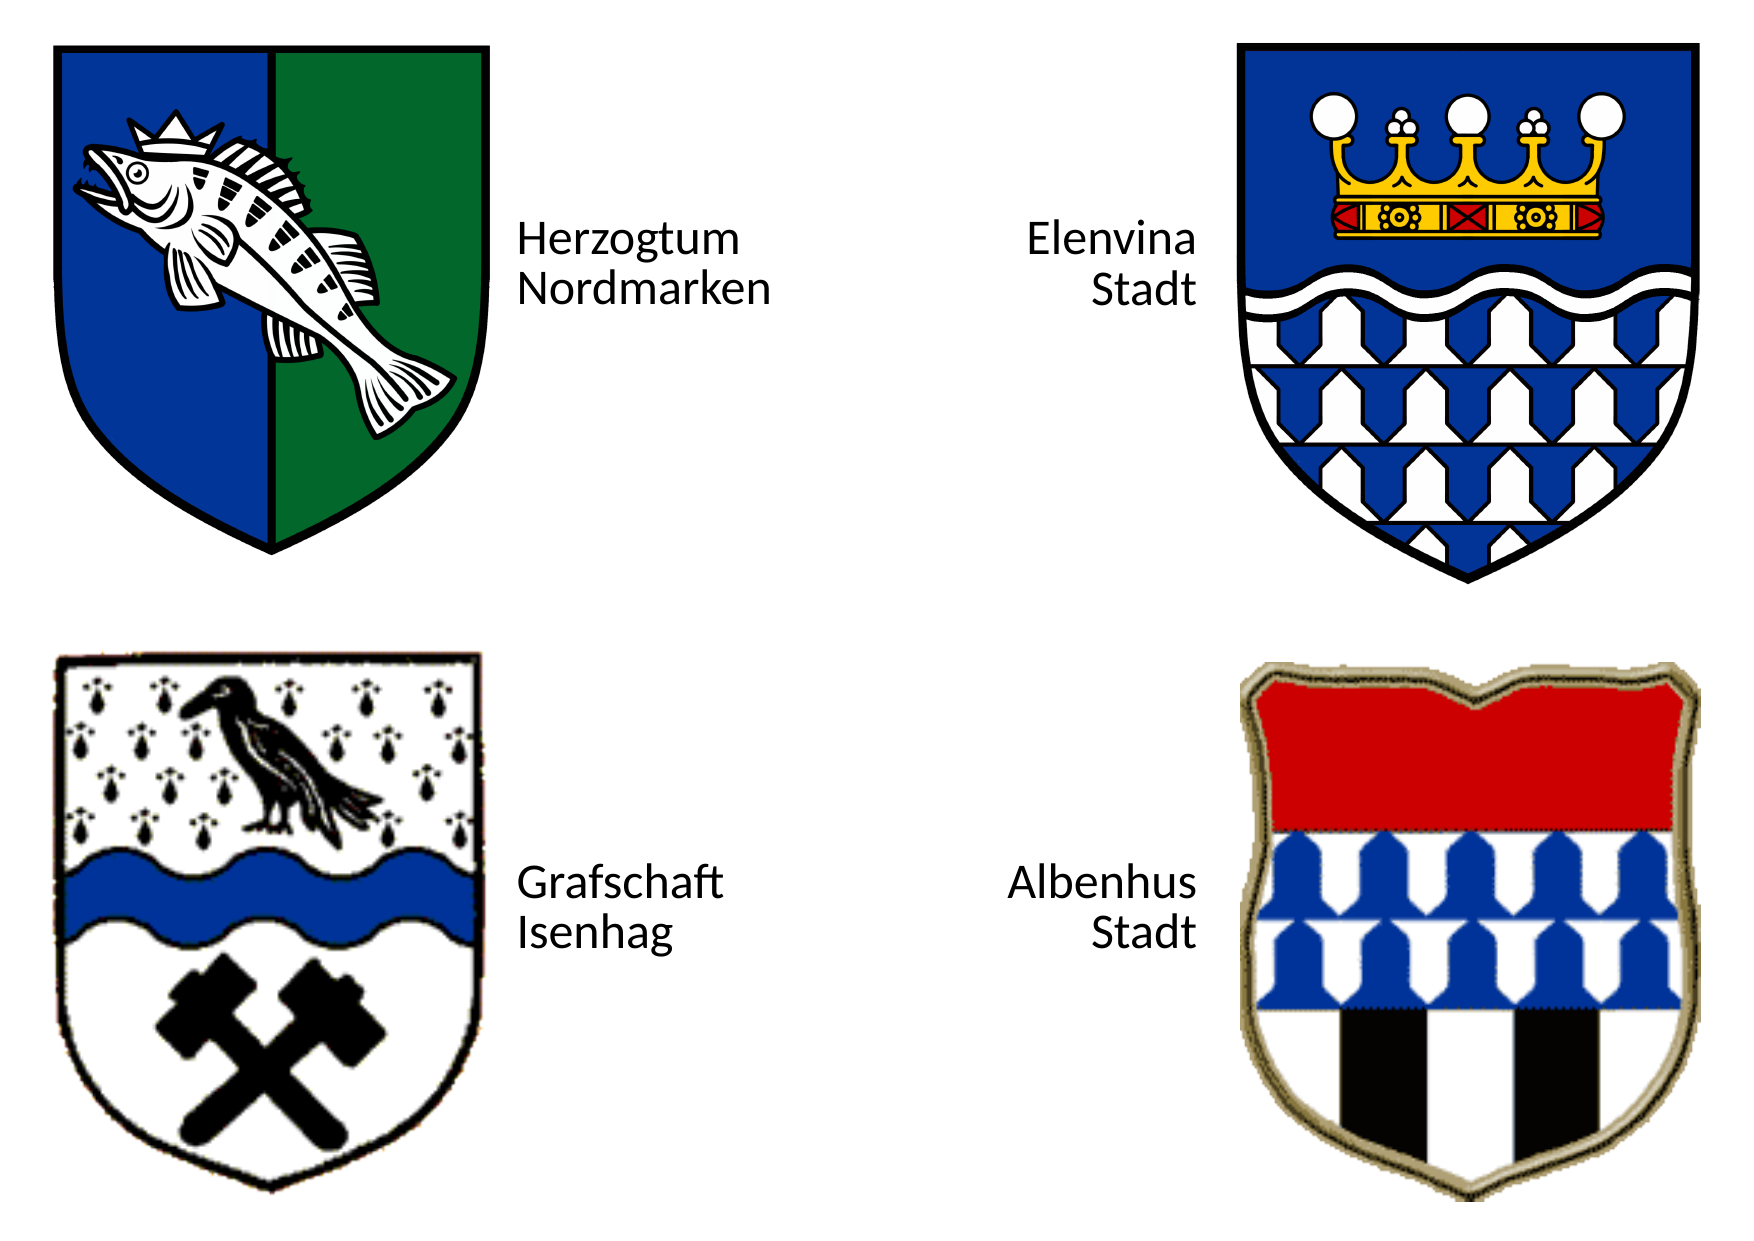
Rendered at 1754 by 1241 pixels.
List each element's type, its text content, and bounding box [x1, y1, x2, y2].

text_box Elenvina Stadt [1011, 210, 1213, 325]
text_box Herzogtum Nordmarken [501, 209, 787, 325]
text_box Albenhus Stadt [992, 853, 1213, 969]
text_box Grafschaft Isenhag [501, 853, 740, 969]
picture [1225, 29, 1713, 591]
picture [35, 33, 508, 562]
picture [41, 649, 493, 1202]
picture [1240, 662, 1701, 1202]
